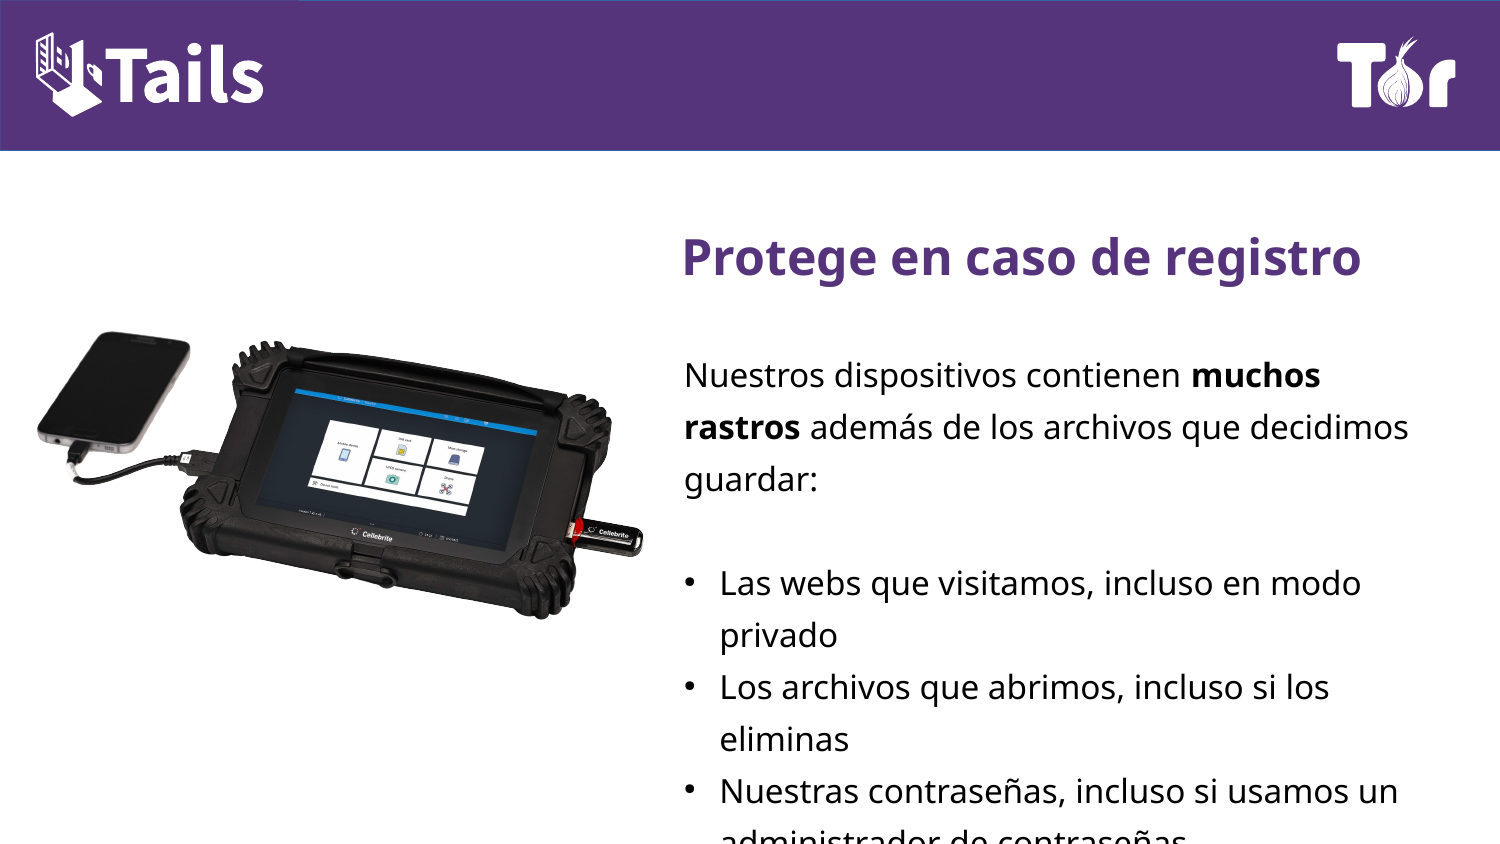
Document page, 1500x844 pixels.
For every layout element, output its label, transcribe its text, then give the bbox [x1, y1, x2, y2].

text_box Nuestros dispositivos contienen muchos rastros además de los archivos que decidimos guardar: Las webs que visitamos, incluso en modo privado Los archivos que abrimos, incluso si los eliminas Nuestras contraseñas, incluso si usamos un administrador de contraseñas El listado de todos los dispositivos y redes Wi-Fi Y mucho más... [669, 337, 1457, 785]
title Protege en caso de registro [681, 197, 1426, 314]
picture [37, 331, 644, 620]
